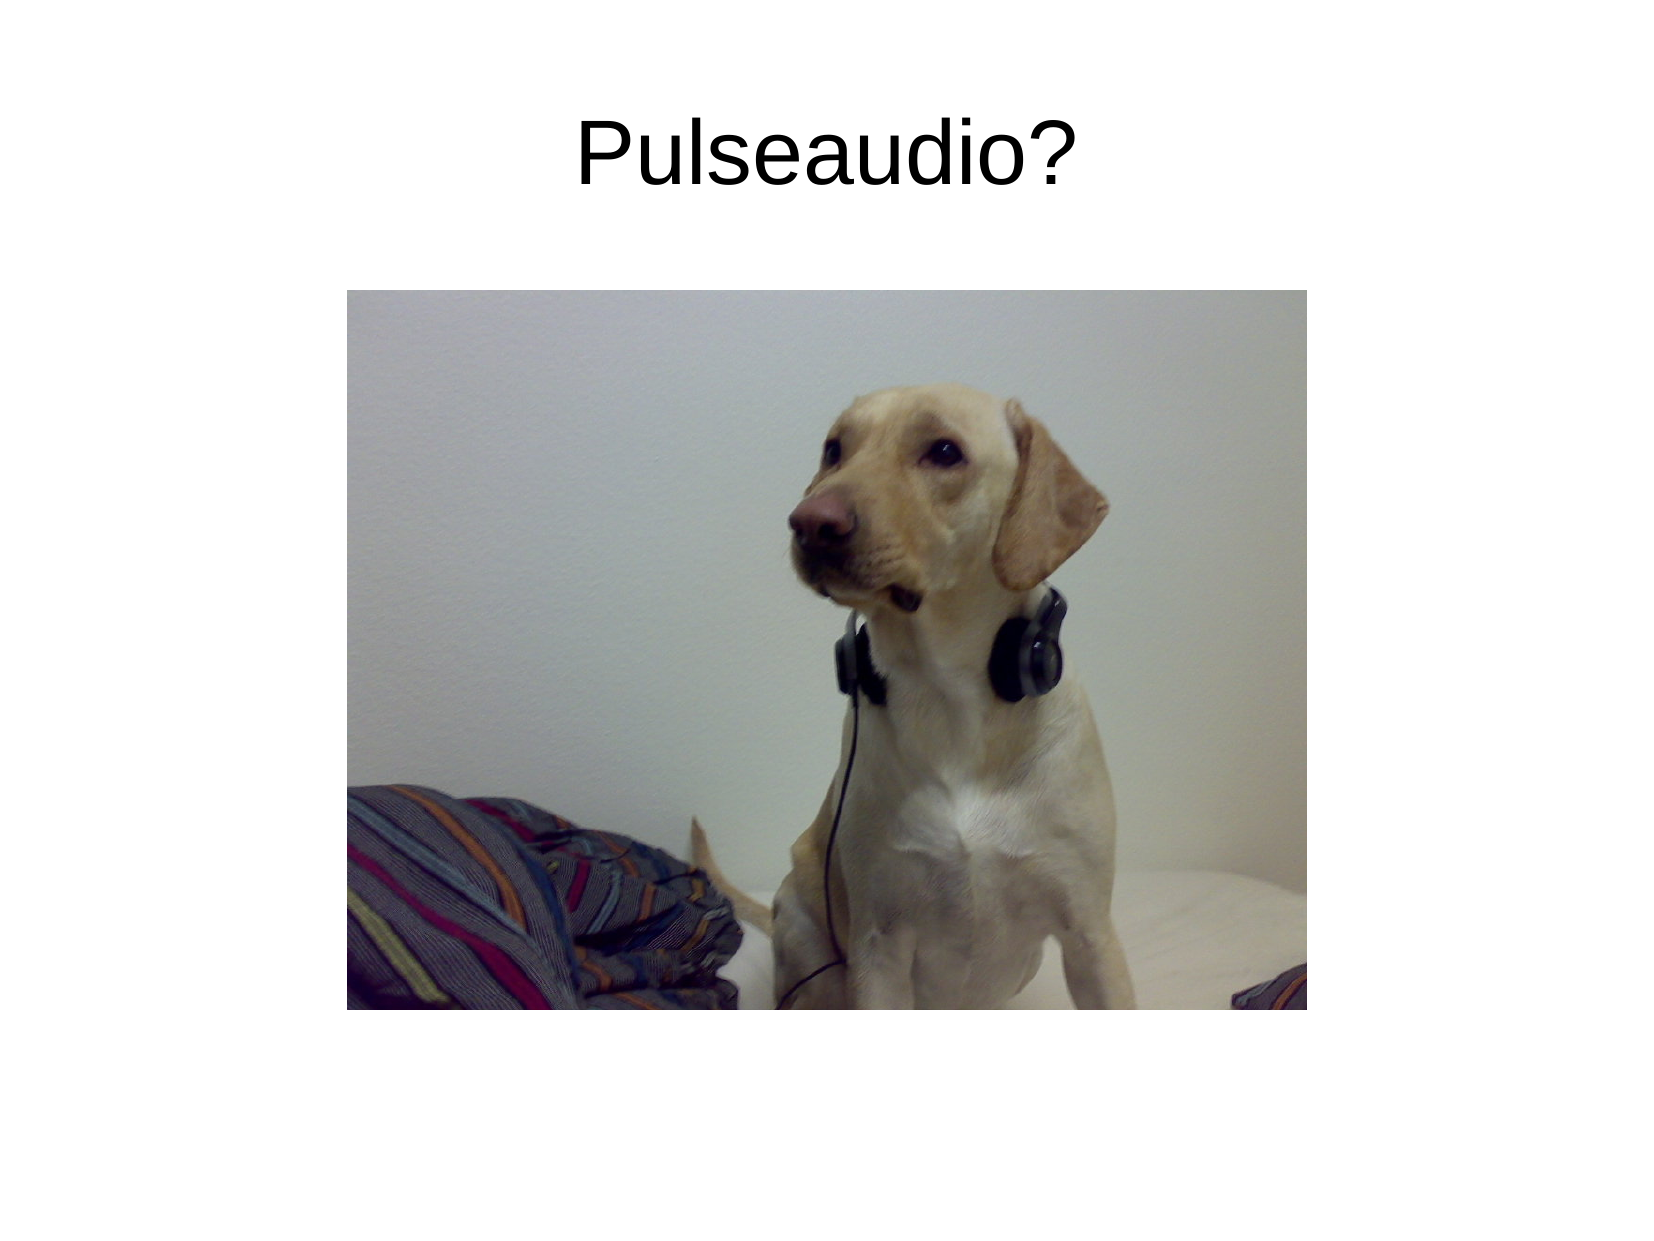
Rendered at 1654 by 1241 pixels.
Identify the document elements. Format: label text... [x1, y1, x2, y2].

picture [347, 290, 1307, 1010]
title Pulseaudio? [82, 49, 1571, 257]
